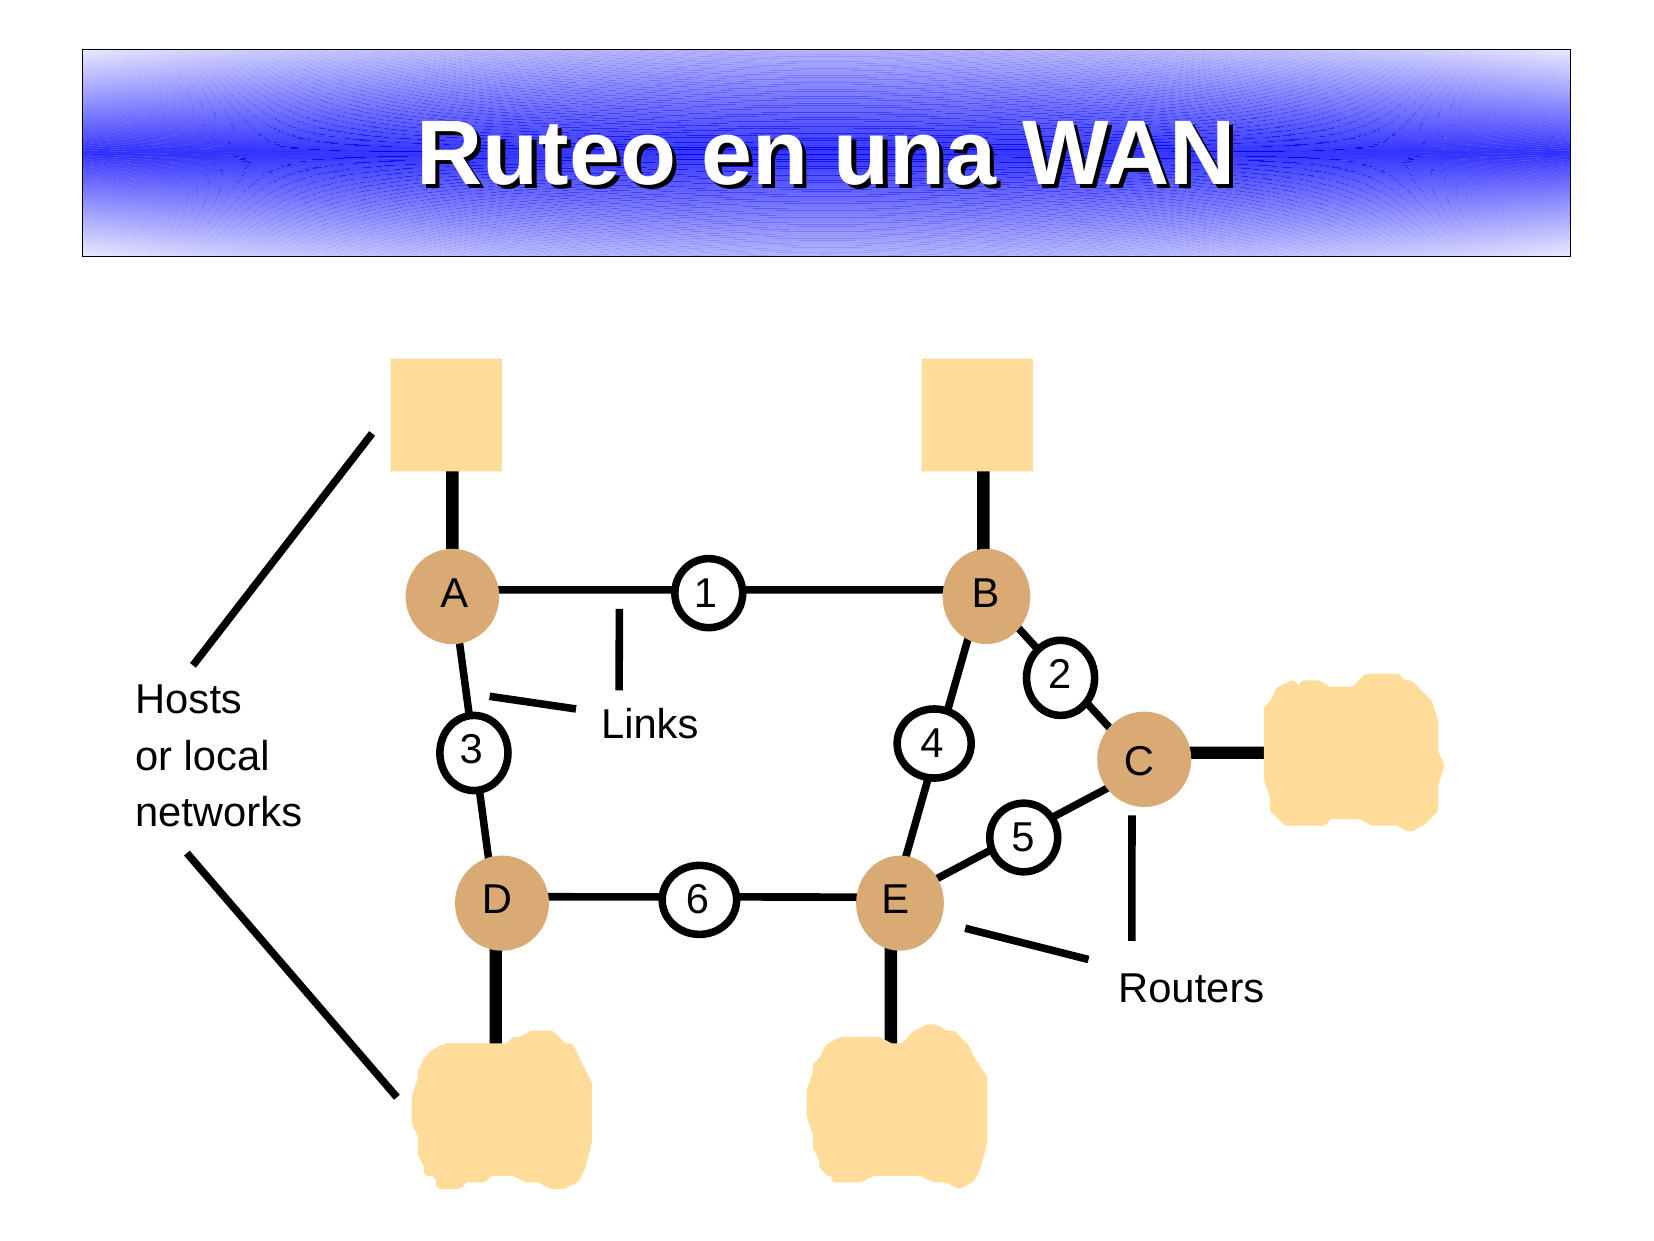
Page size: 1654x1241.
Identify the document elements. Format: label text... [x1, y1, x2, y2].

text_box [897, 708, 972, 779]
text_box 2 [1048, 646, 1079, 703]
text_box D [481, 871, 521, 928]
text_box C [1124, 734, 1163, 791]
text_box 1 [694, 565, 725, 622]
text_box Links [601, 696, 721, 753]
text_box [390, 358, 502, 641]
text_box 3 [459, 722, 490, 778]
text_box [662, 865, 737, 935]
text_box E [881, 871, 917, 928]
text_box 5 [1011, 809, 1042, 866]
text_box 6 [685, 871, 717, 928]
text_box A [449, 583, 459, 596]
text_box [674, 558, 743, 628]
text_box [439, 715, 508, 791]
text_box Routers [1118, 960, 1296, 1017]
text_box B [971, 565, 1008, 622]
text_box [989, 803, 1058, 872]
text_box [1100, 677, 1441, 829]
text_box [1026, 640, 1095, 716]
text_box networks [135, 784, 338, 841]
text_box [415, 859, 589, 1186]
text_box [810, 859, 984, 1186]
text_box 4 [920, 715, 951, 772]
text_box Hosts [134, 672, 266, 728]
text_box [921, 358, 1033, 641]
text_box or local [135, 728, 313, 784]
title Ruteo en una WAN [82, 49, 1571, 257]
text_box A [440, 565, 477, 622]
